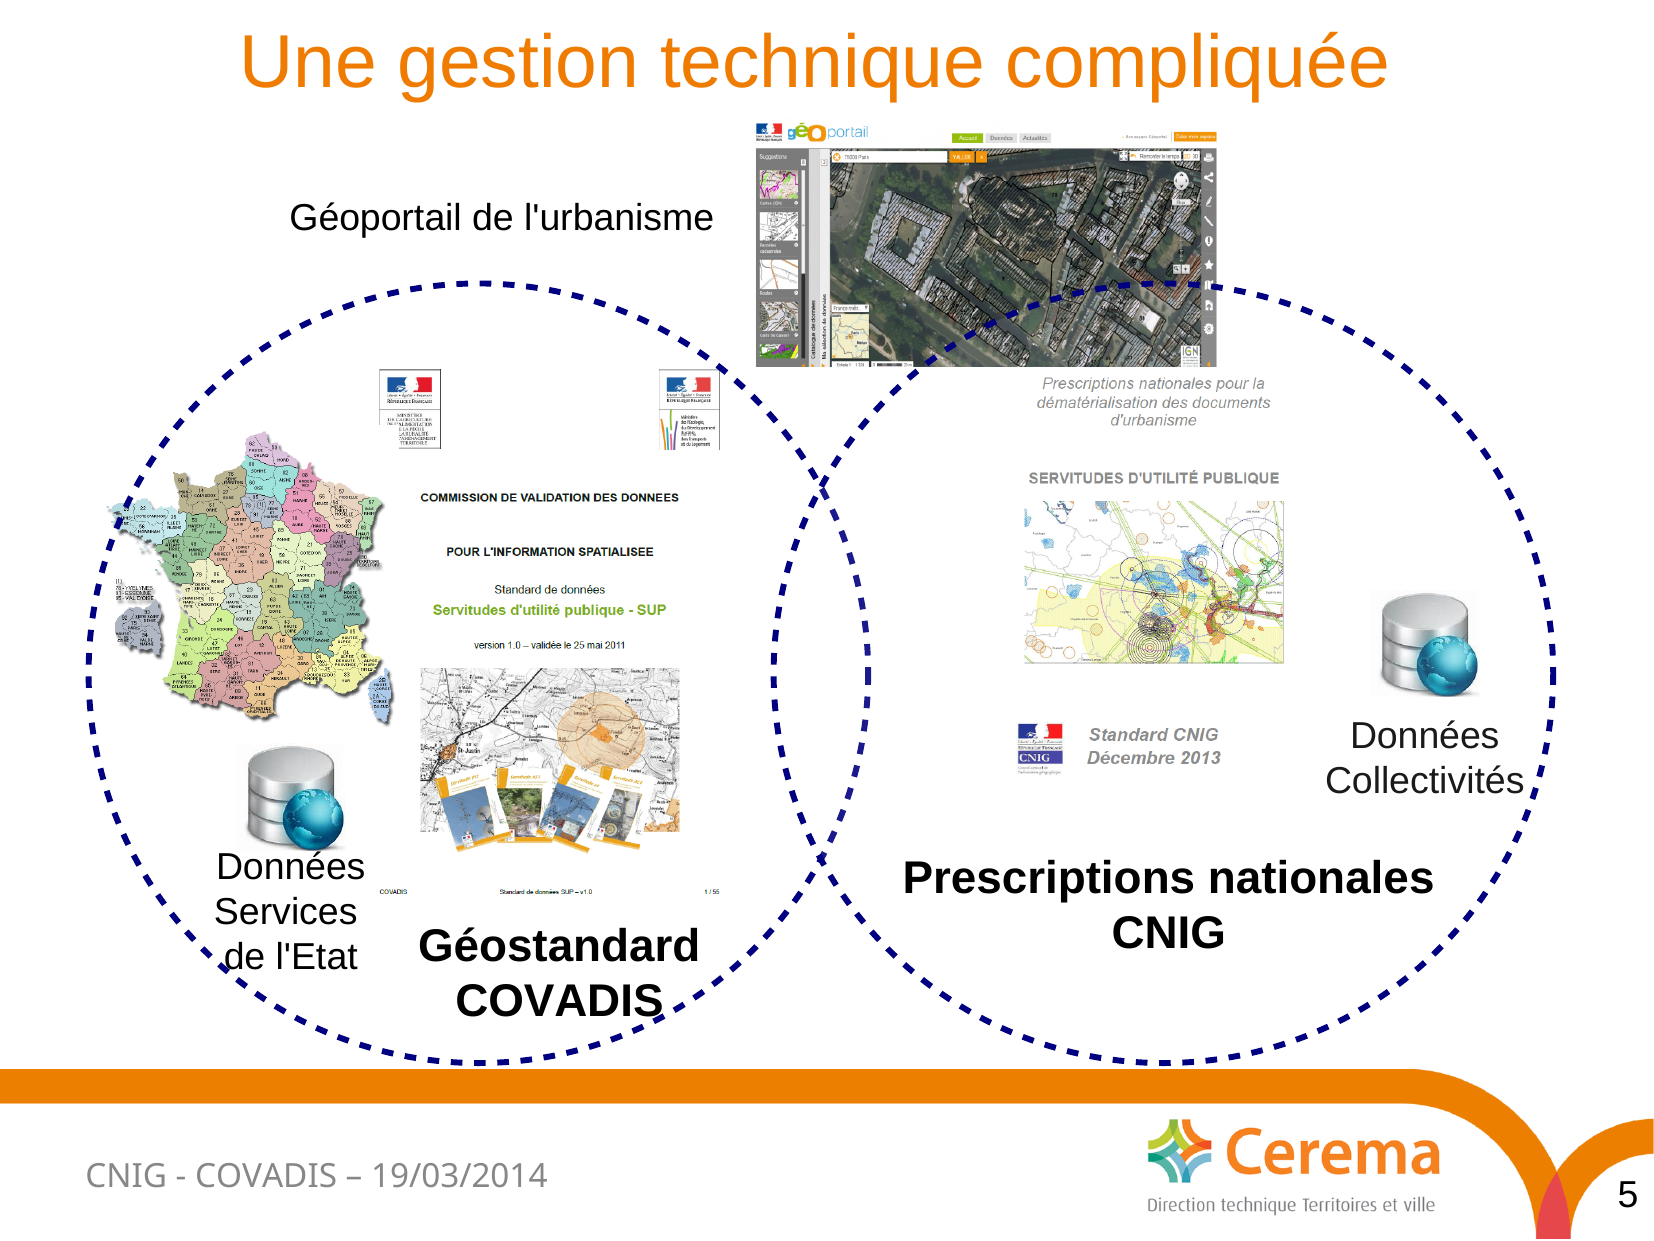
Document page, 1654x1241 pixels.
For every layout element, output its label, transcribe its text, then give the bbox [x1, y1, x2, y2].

picture [0, 1069, 1654, 1239]
text_box Géostandard COVADIS [400, 905, 719, 1036]
picture [100, 425, 177, 575]
text_box Prescriptions nationales CNIG [884, 837, 1453, 969]
text_box [909, 969, 1418, 1064]
picture [686, 342, 754, 396]
title Une gestion technique compliquée [70, 11, 1560, 105]
text_box Géoportail de l'urbanisme [271, 182, 733, 249]
text_box [88, 283, 1554, 1064]
picture [236, 743, 346, 851]
picture [755, 116, 1217, 367]
